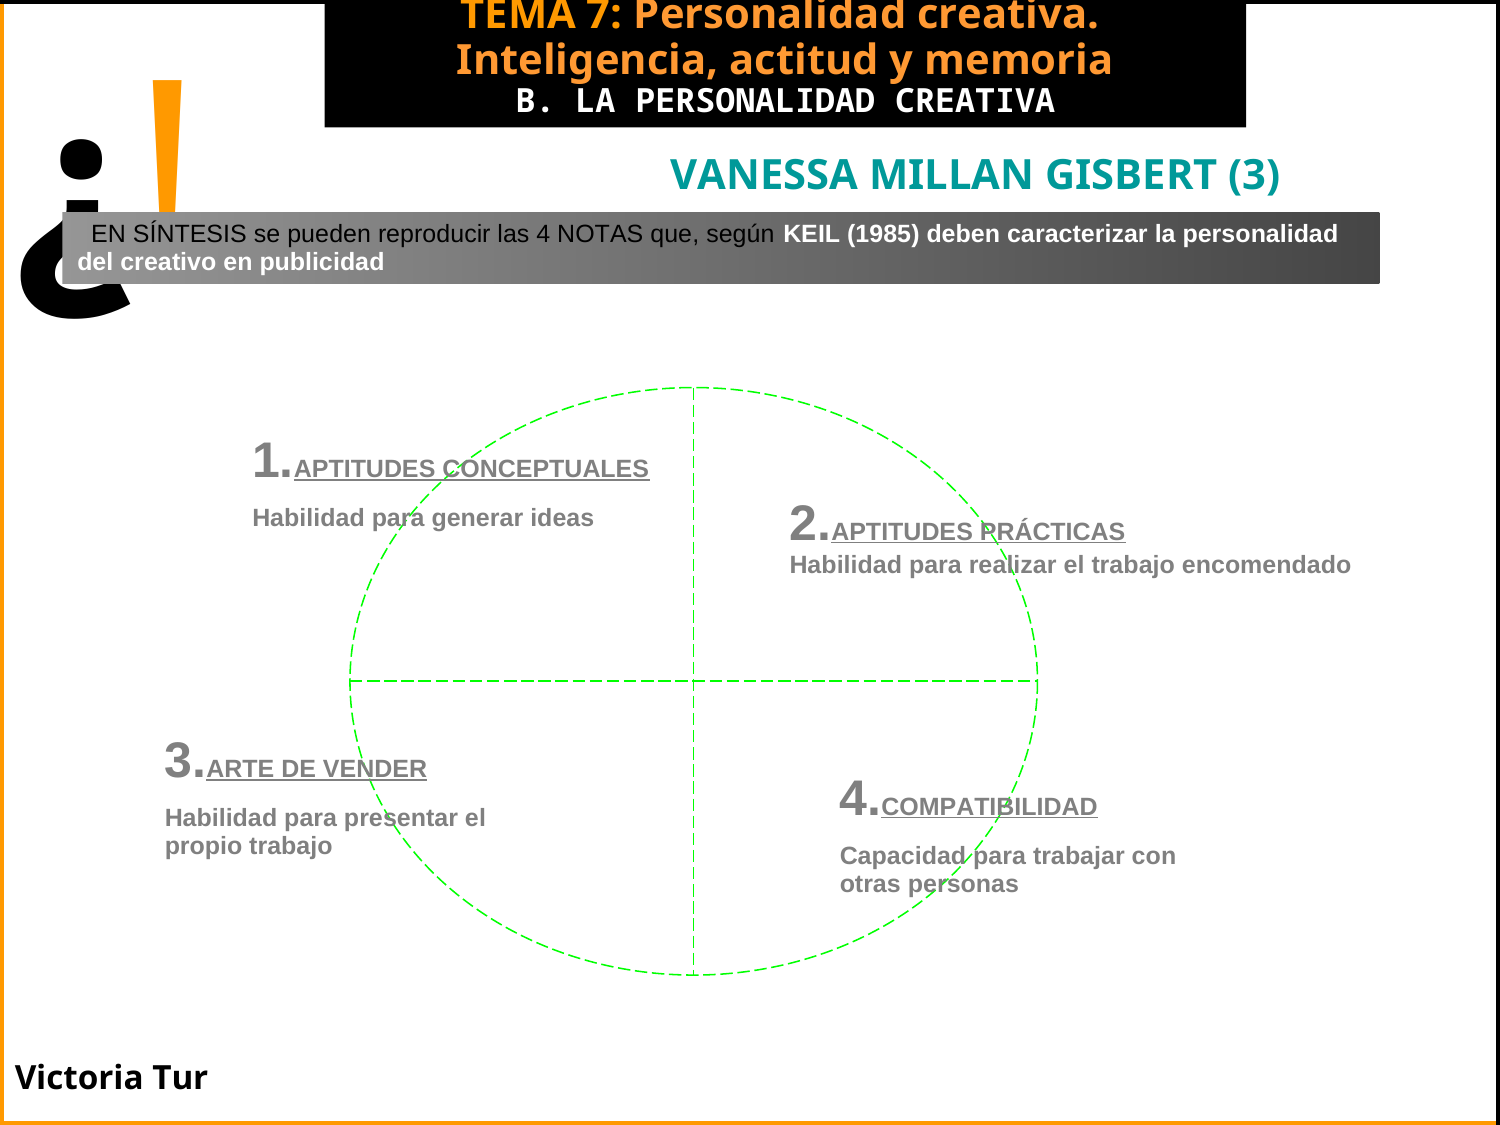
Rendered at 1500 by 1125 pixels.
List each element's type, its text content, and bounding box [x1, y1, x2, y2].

text_box 3.ARTE DE VENDER Habilidad para presentar el propio trabajo [150, 724, 538, 868]
text_box EN SÍNTESIS se pueden reproducir las 4 NOTAS que, según KEIL (1985) deben caracterizar la personalidad del creativo en publicidad [62, 212, 1380, 284]
text_box 4.COMPATIBILIDAD Capacidad para trabajar con otras personas [824, 762, 1238, 906]
text_box [349, 387, 1038, 976]
text_box 2.APTITUDES PRÁCTICAS Habilidad para realizar el trabajo encomendado [774, 487, 1368, 587]
text_box 1.APTITUDES CONCEPTUALES Habilidad para generar ideas [237, 424, 676, 540]
text_box VANESSA MILLAN GISBERT (3) [655, 137, 1469, 210]
